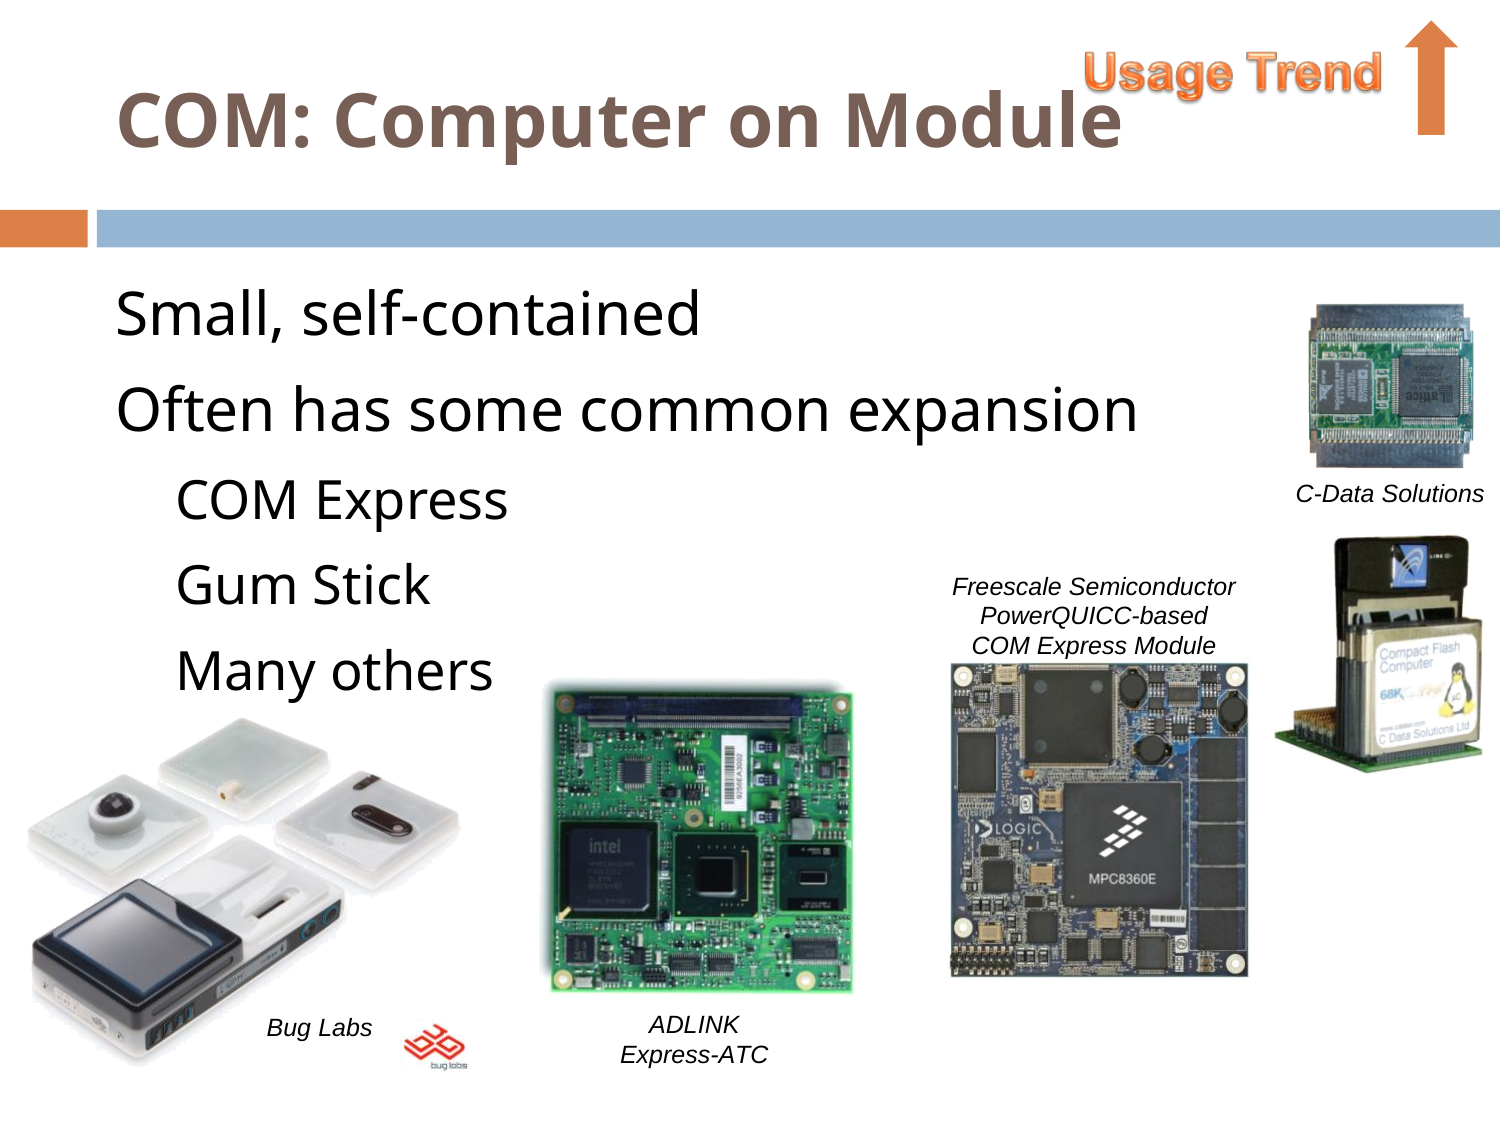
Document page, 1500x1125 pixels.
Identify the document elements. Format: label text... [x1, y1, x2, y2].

picture [1046, 22, 1420, 111]
picture [1273, 534, 1485, 774]
list Small, self-contained Often has some common expansion COM Express Gum Stick Many others [100, 262, 1438, 1001]
text_box ADLINK Express-ATC [605, 1001, 784, 1077]
picture [523, 668, 871, 1006]
title COM: Computer on Module [100, 37, 1438, 201]
picture [0, 698, 491, 1088]
text_box Freescale Semiconductor PowerQUICC-based COM Express Module [937, 562, 1252, 668]
text_box C-Data Solutions [1280, 470, 1500, 516]
text_box [1418, 21, 1457, 135]
text_box Bug Labs [251, 1003, 388, 1050]
picture [945, 658, 1253, 982]
picture [1301, 299, 1481, 470]
